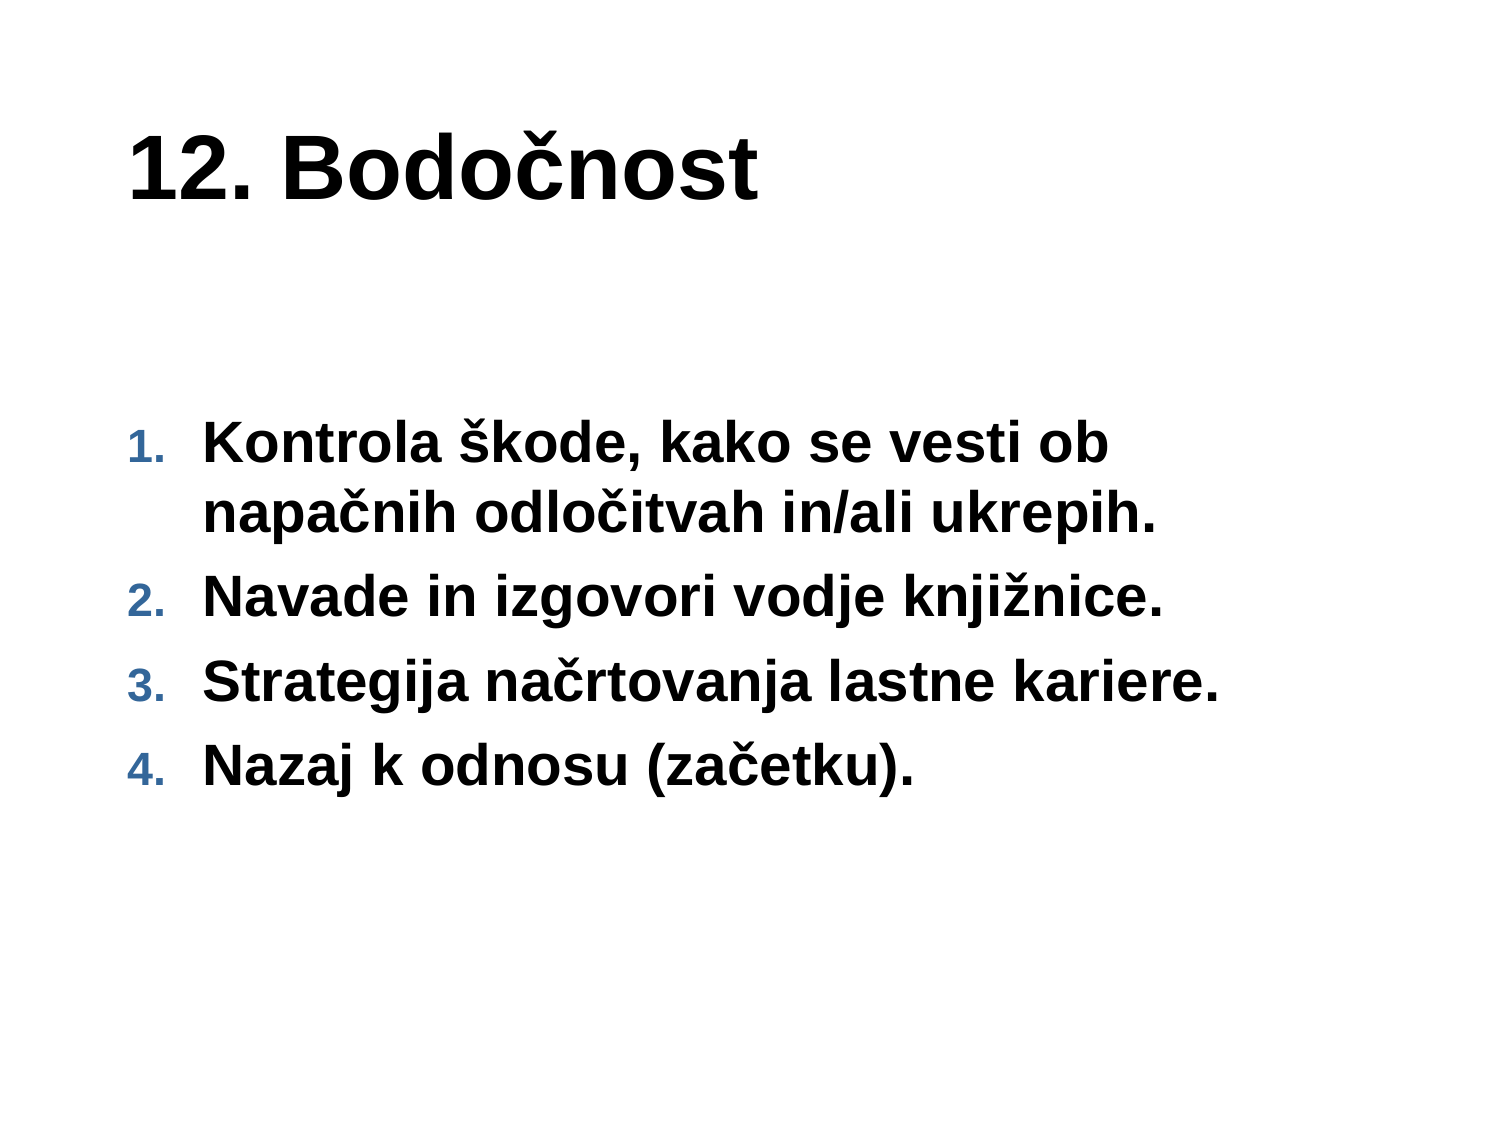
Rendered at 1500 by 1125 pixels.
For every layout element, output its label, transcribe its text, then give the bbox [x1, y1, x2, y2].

list Kontrola škode, kako se vesti ob napačnih odločitvah in/ali ukrepih. Navade in izgovori vodje knjižnice. Strategija načrtovanja lastne kariere. Nazaj k odnosu (začetku). [112, 312, 1388, 988]
title 12. Bodočnost [112, 37, 1388, 225]
